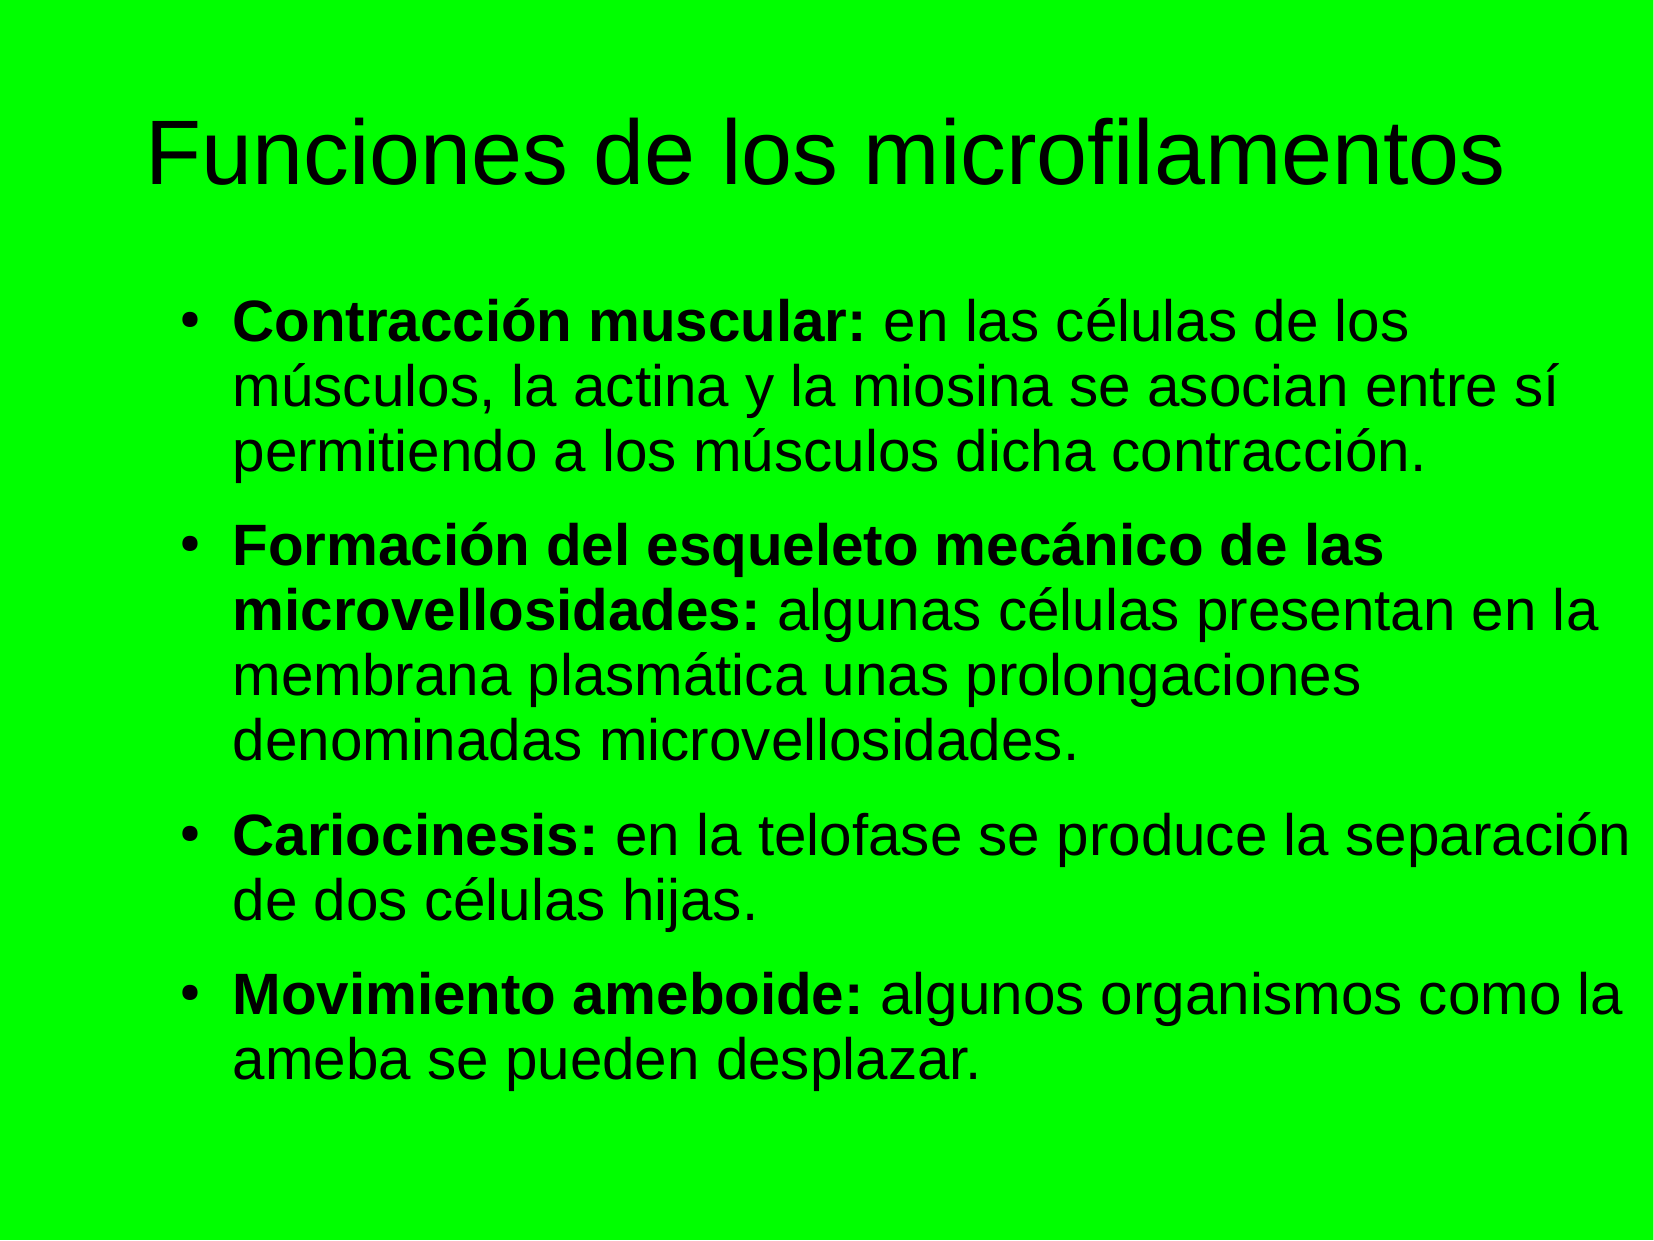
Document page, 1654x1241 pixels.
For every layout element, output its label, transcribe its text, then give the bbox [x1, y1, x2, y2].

title Funciones de los microfilamentos [82, 49, 1571, 257]
list Contracción muscular: en las células de los músculos, la actina y la miosina se asocian entre sí permitiendo a los músculos dicha contracción. Formación del esqueleto mecánico de las microvellosidades: algunas células presentan en la membrana plasmática unas prolongaciones denominadas microvellosidades. Cariocinesis: en la telofase se produce la separación de dos células hijas. Movimiento ameboide: algunos organismos como la ameba se pueden desplazar. [161, 288, 1650, 1107]
